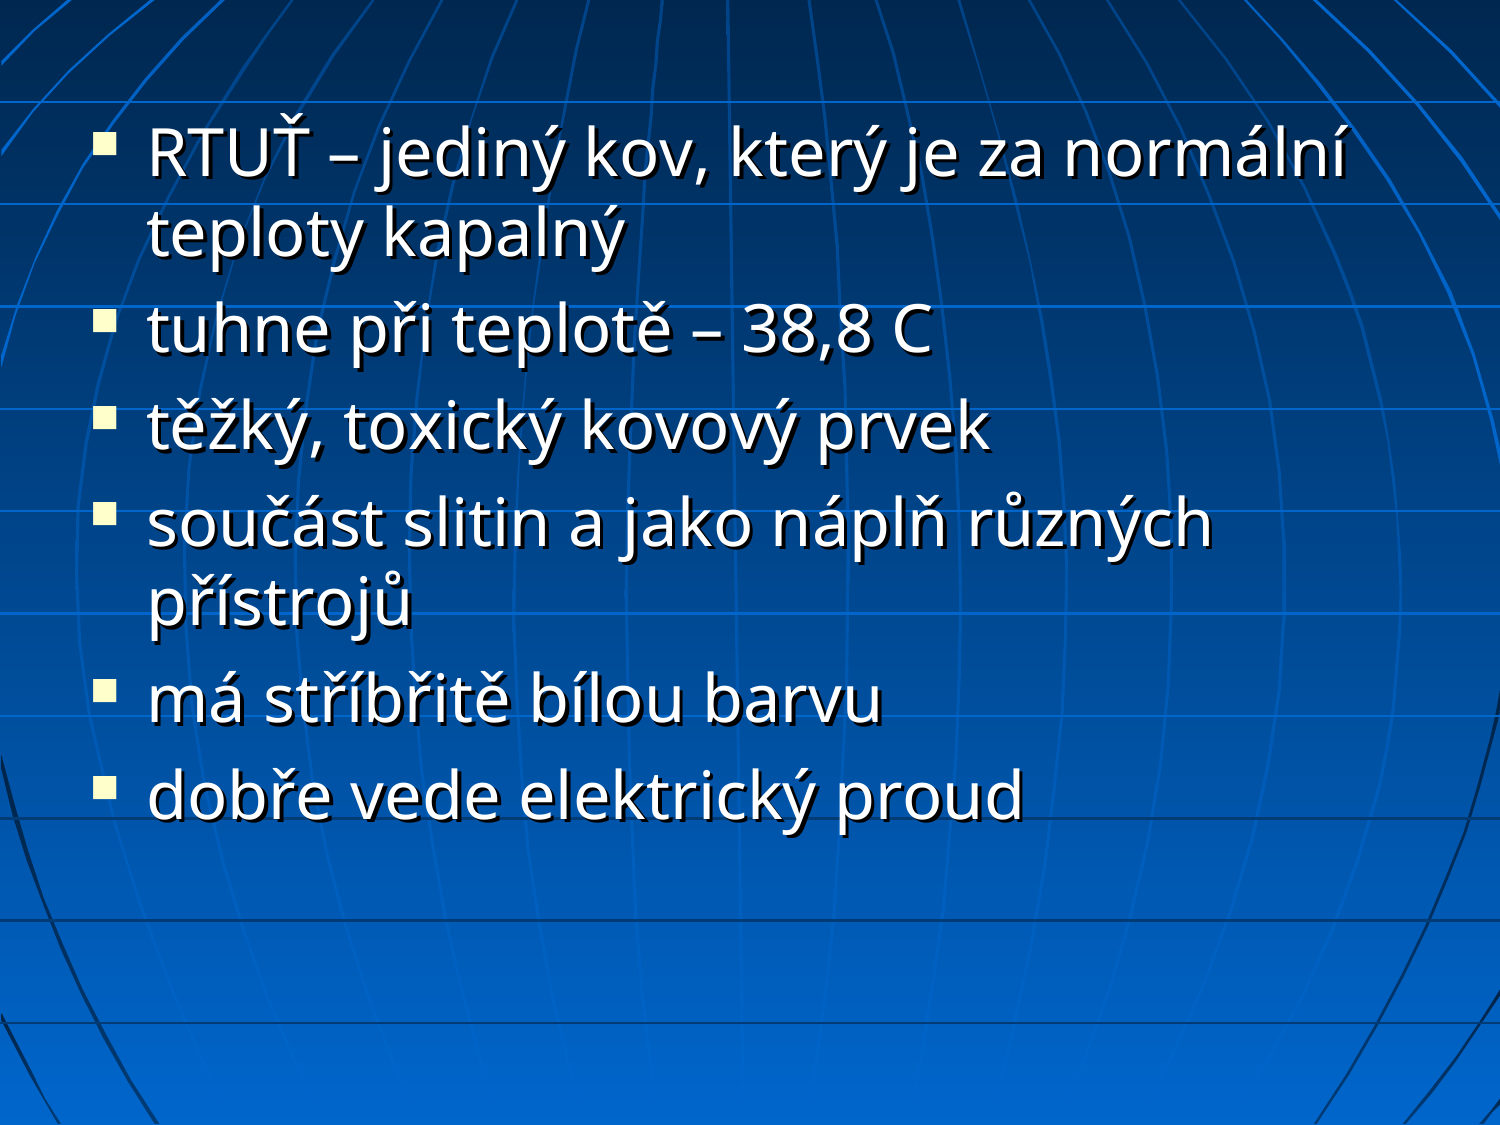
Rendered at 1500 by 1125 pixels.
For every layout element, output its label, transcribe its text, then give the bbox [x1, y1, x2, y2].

list RTUŤ – jediný kov, který je za normální teploty kapalný tuhne při teplotě – 38,8 C těžký, toxický kovový prvek součást slitin a jako náplň různých přístrojů má stříbřitě bílou barvu dobře vede elektrický proud [75, 101, 1426, 1006]
